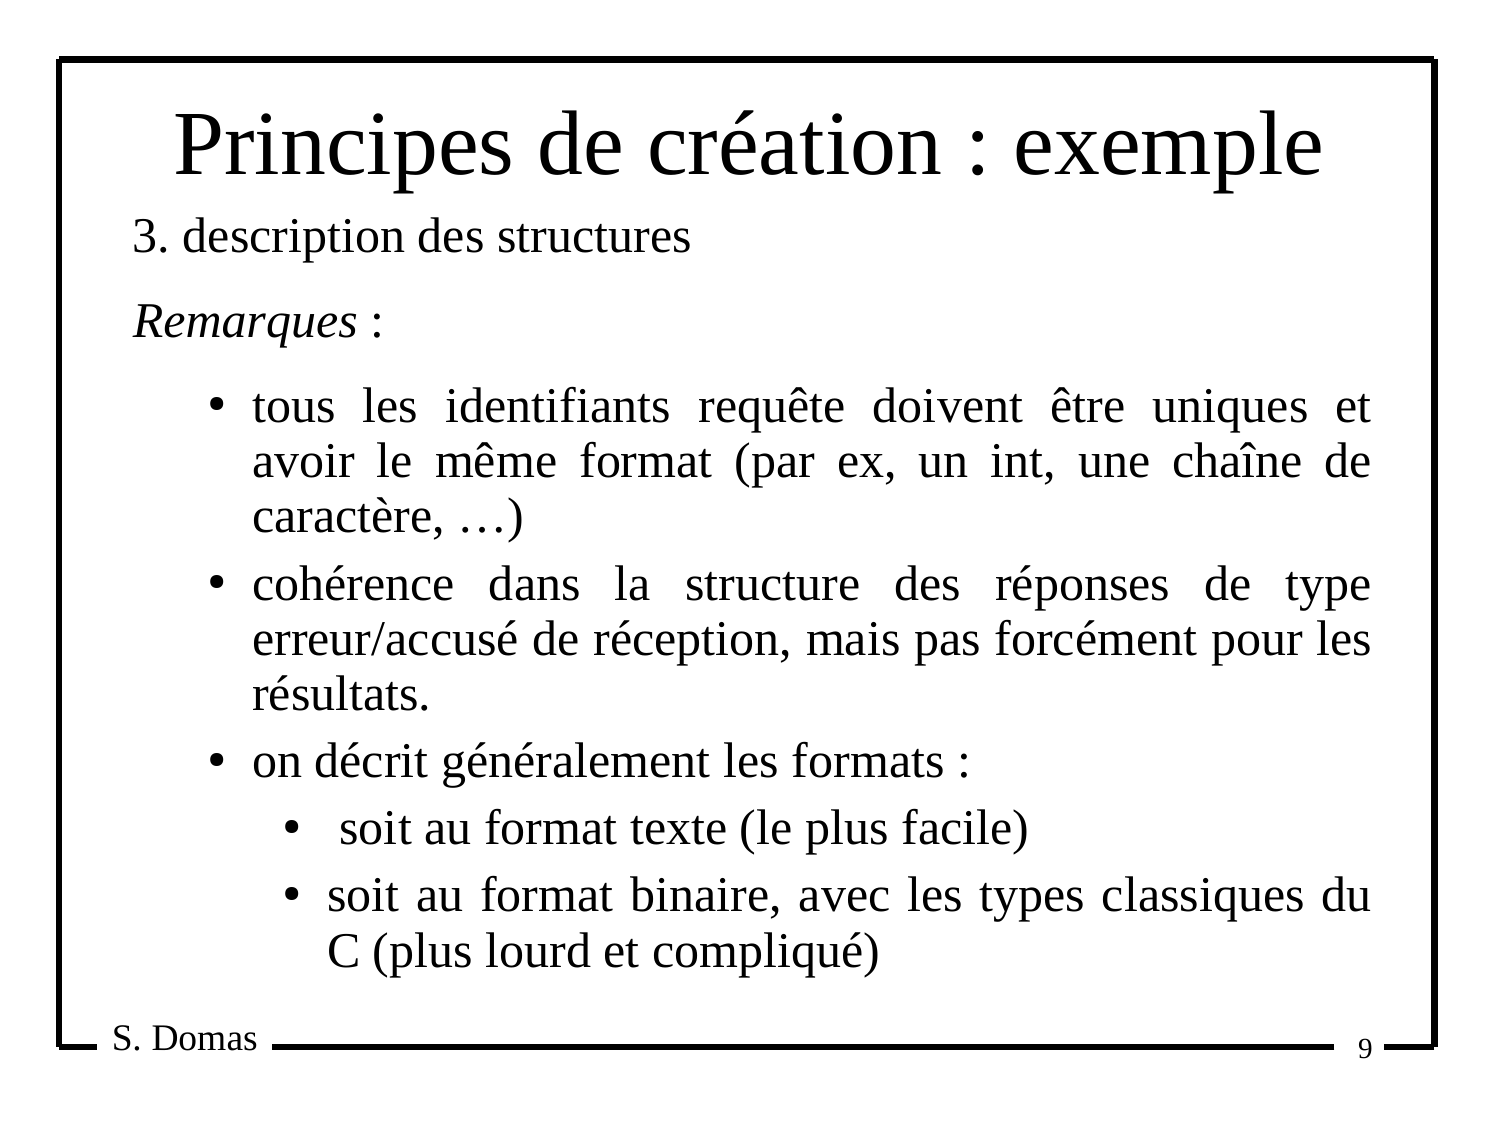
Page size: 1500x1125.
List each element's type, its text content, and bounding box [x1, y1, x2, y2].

text_box 3. description des structures Remarques : tous les identifiants requête doivent être uniques et avoir le même format (par ex, un int, une chaîne de caractère, …) cohérence dans la structure des réponses de type erreur/accusé de réception, mais pas forcément pour les résultats. on décrit généralement les formats : soit au format texte (le plus facile) soit au format binaire, avec les types classiques du C (plus lourd et compliqué) [118, 238, 1388, 1034]
title Principes de création : exemple [112, 49, 1388, 238]
text_box S. Domas [97, 1009, 273, 1067]
